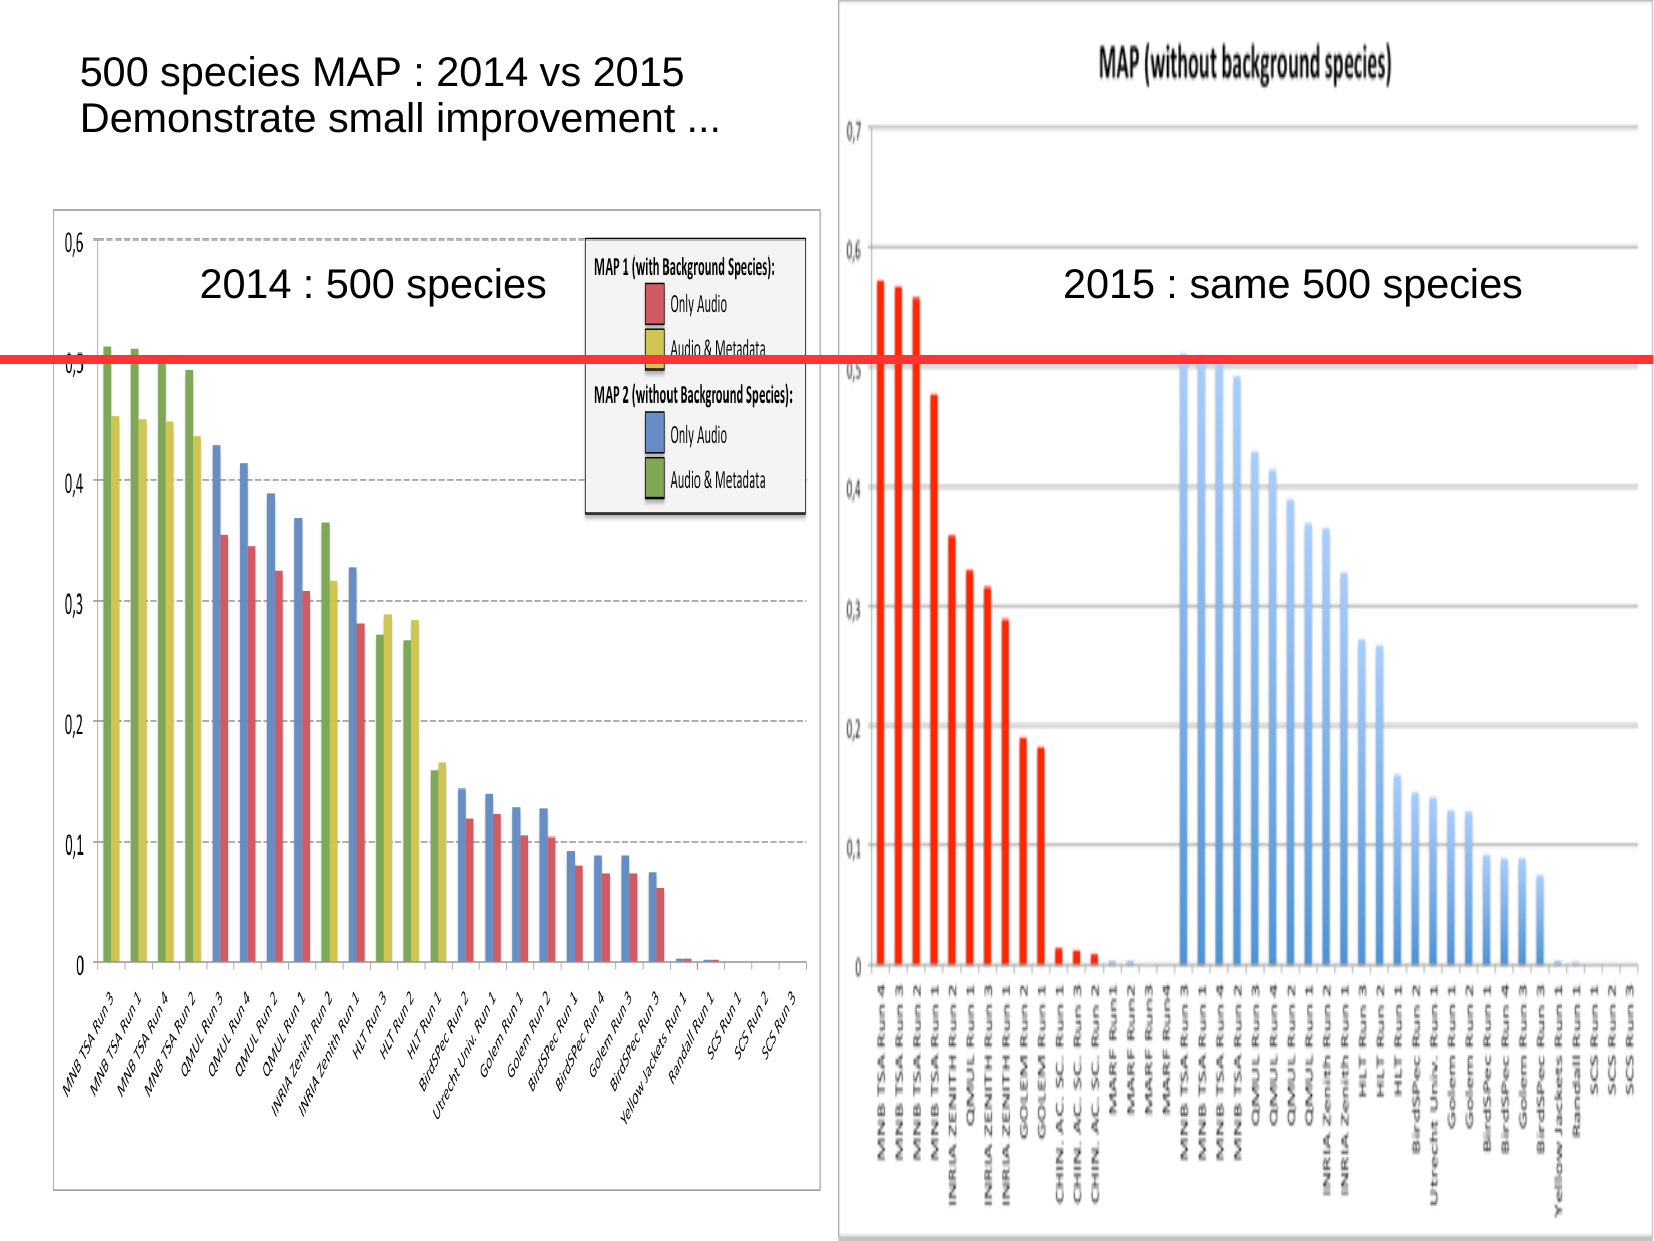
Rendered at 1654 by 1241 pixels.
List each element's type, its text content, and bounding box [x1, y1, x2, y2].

text_box 500 species MAP : 2014 vs 2015 Demonstrate small improvement ... [65, 41, 838, 151]
picture [52, 364, 821, 1193]
picture [838, 364, 1654, 1241]
picture [838, 0, 1654, 355]
text_box 2014 : 500 species 2015 : same 500 species [184, 253, 1542, 317]
picture [52, 208, 821, 355]
